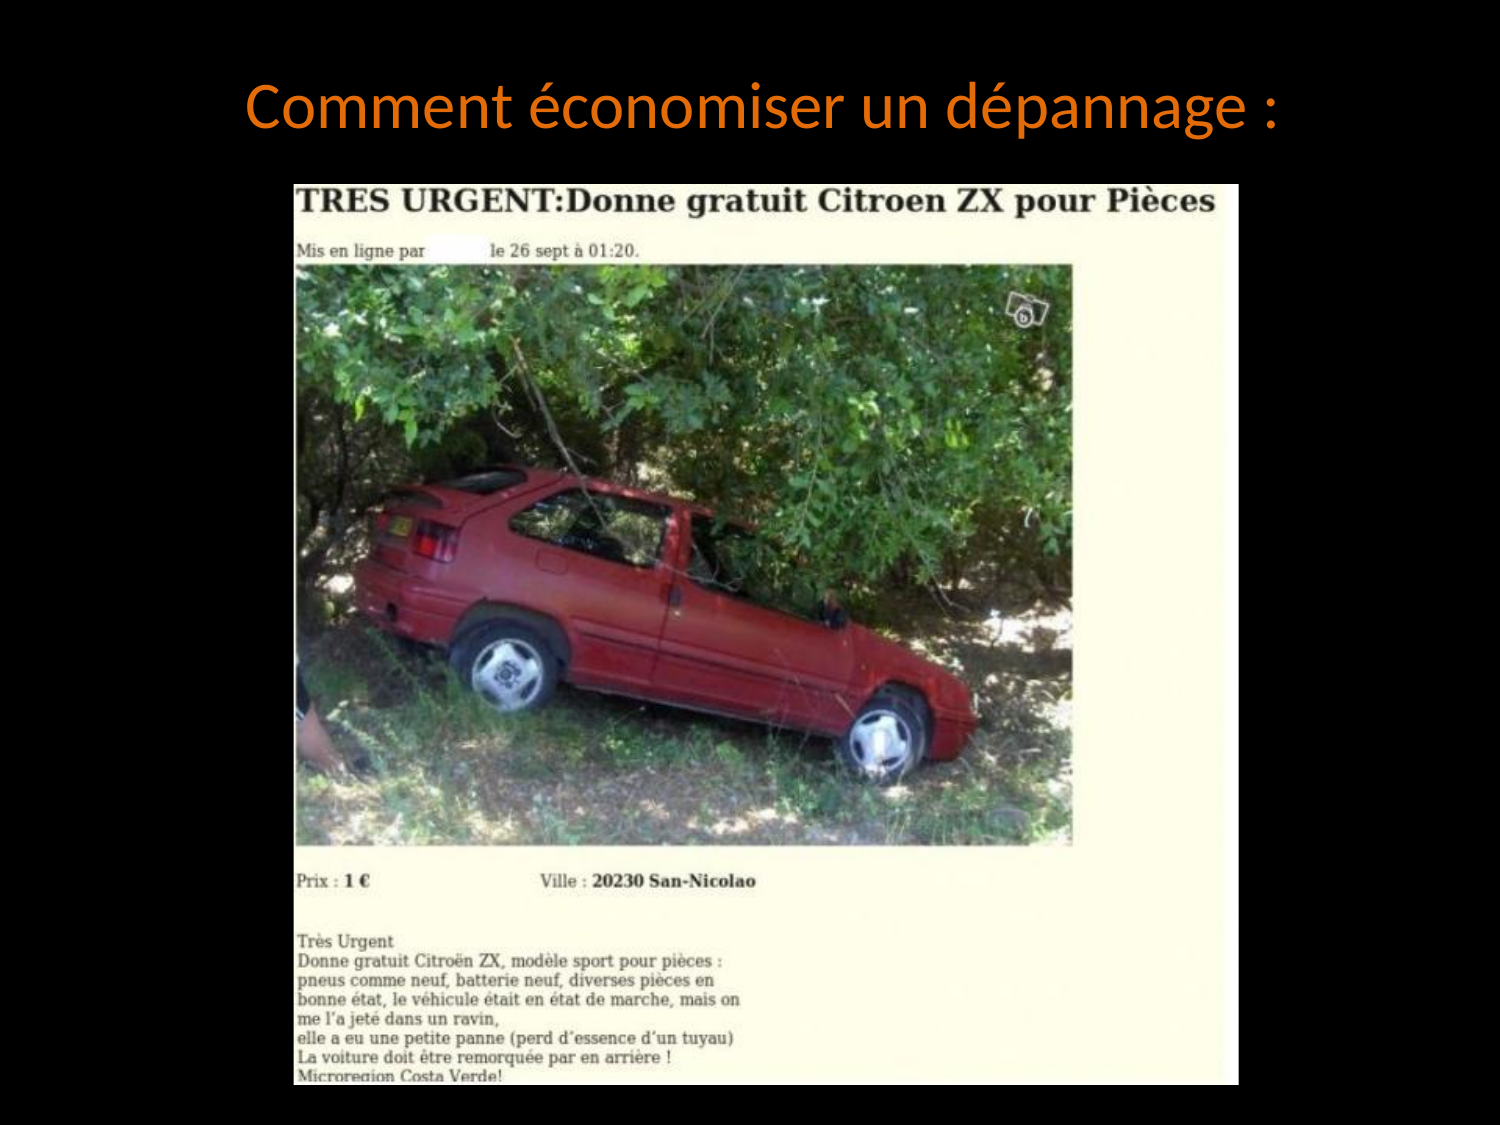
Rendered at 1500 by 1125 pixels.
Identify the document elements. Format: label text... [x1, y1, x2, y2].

picture [293, 184, 1239, 1085]
list Comment économiser un dépannage : [88, 54, 1439, 169]
